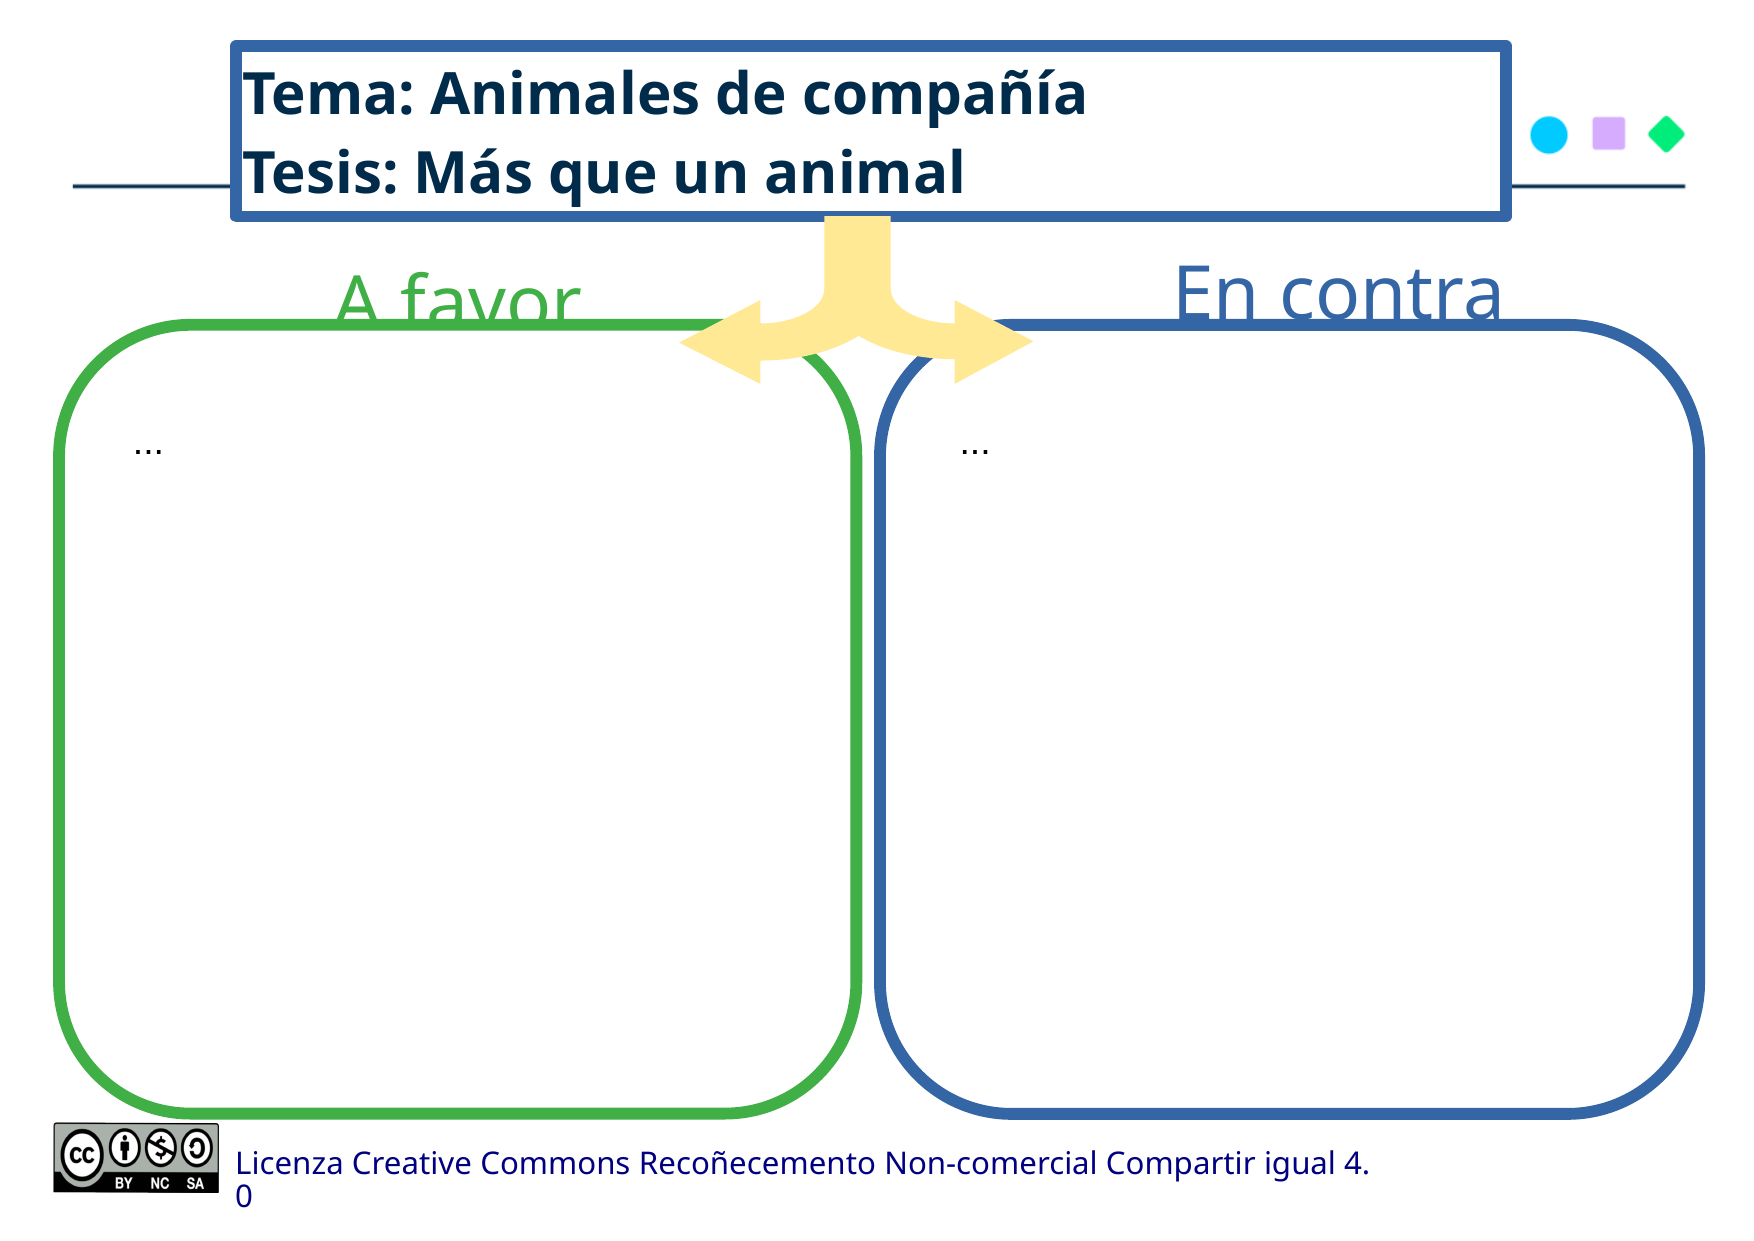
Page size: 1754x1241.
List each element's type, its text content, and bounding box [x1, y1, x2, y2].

picture [1512, 88, 1695, 211]
text_box ... [118, 413, 798, 471]
text_box [679, 216, 1700, 1114]
text_box A favor [318, 242, 577, 336]
title Tema: Animales de compañía Tesis: Más que un animal [236, 51, 1506, 211]
picture [53, 1122, 219, 1193]
text_box En contra [1157, 231, 1498, 325]
picture [59, 88, 230, 211]
text_box ... [944, 413, 1625, 471]
text_box Licenza Creative Commons Recoñecemento Non-comercial Compartir igual 4.0 [220, 1113, 1388, 1211]
